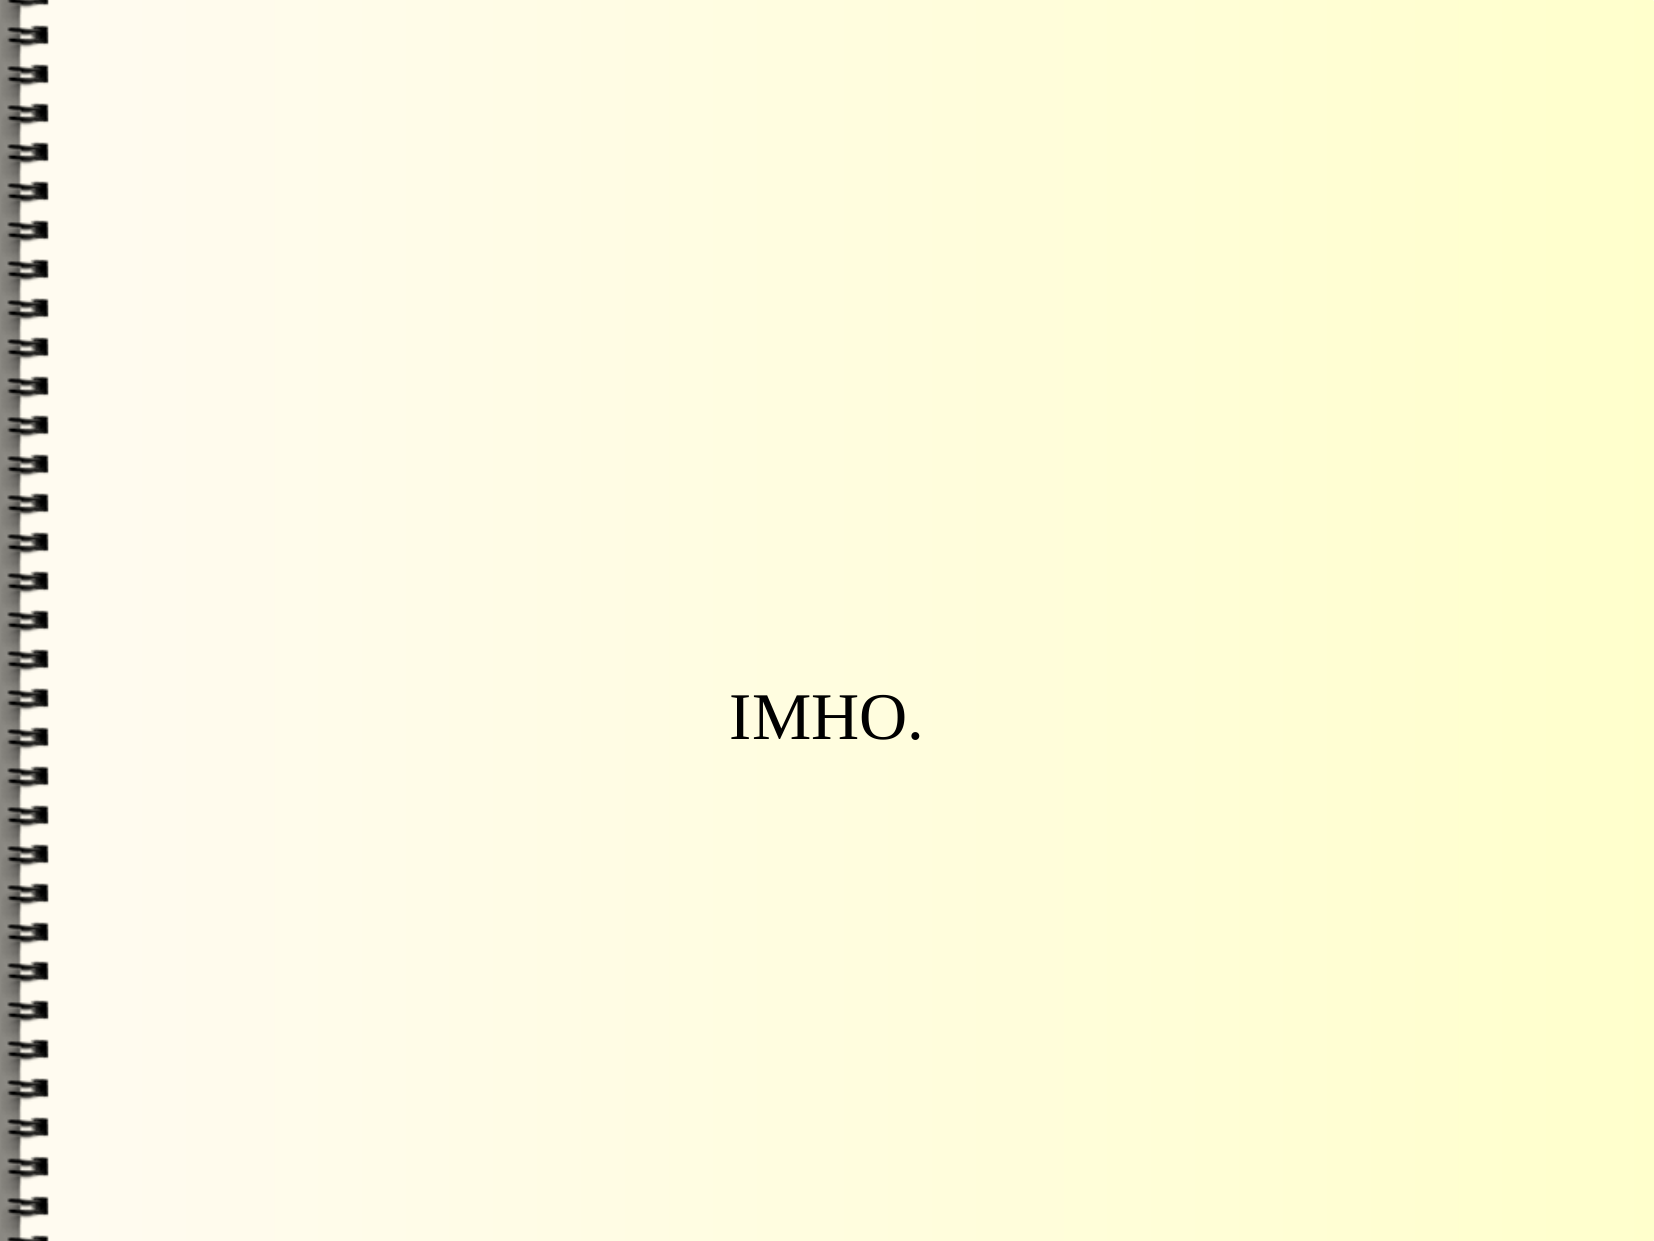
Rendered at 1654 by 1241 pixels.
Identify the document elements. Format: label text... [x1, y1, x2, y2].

subtitle IMHO. [121, 352, 1534, 1156]
picture [0, 0, 1654, 1241]
